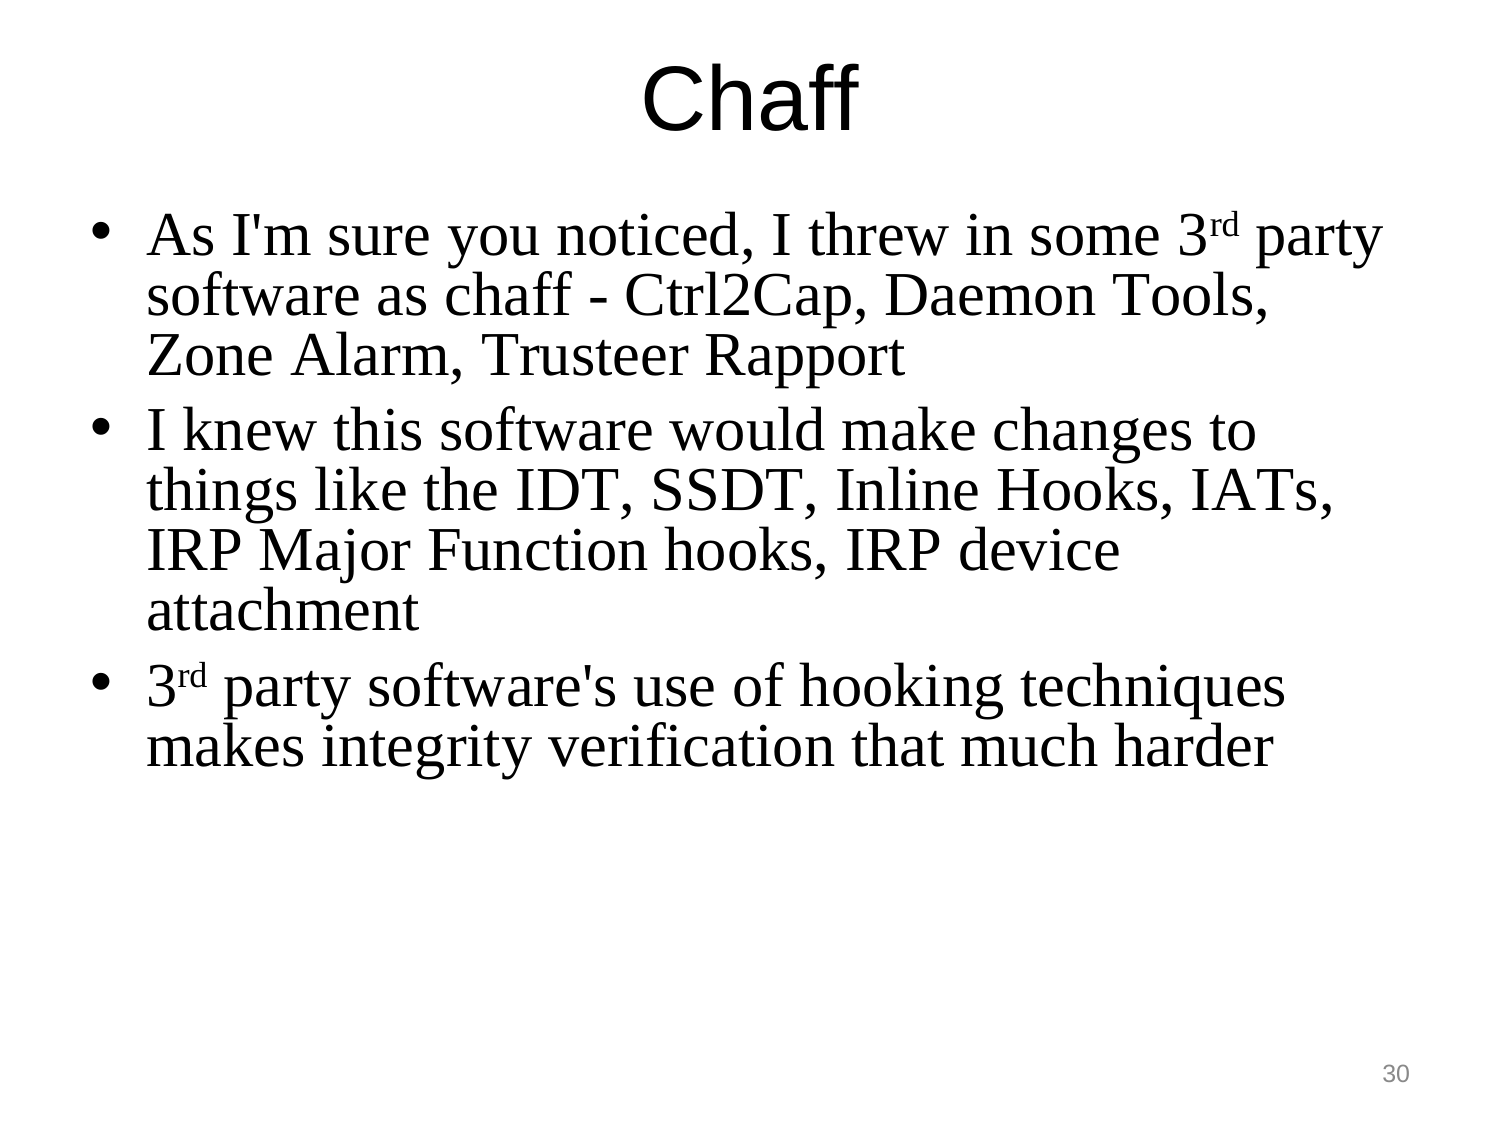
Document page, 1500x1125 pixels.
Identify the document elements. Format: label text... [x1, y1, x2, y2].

list As I'm sure you noticed, I threw in some 3rd party software as chaff - Ctrl2Cap, Daemon Tools, Zone Alarm, Trusteer Rapport I knew this software would make changes to things like the IDT, SSDT, Inline Hooks, IATs, IRP Major Function hooks, IRP device attachment 3rd party software's use of hooking techniques makes integrity verification that much harder [75, 200, 1426, 1006]
title Chaff [0, 0, 1500, 188]
text_box <number> [1074, 1042, 1426, 1103]
